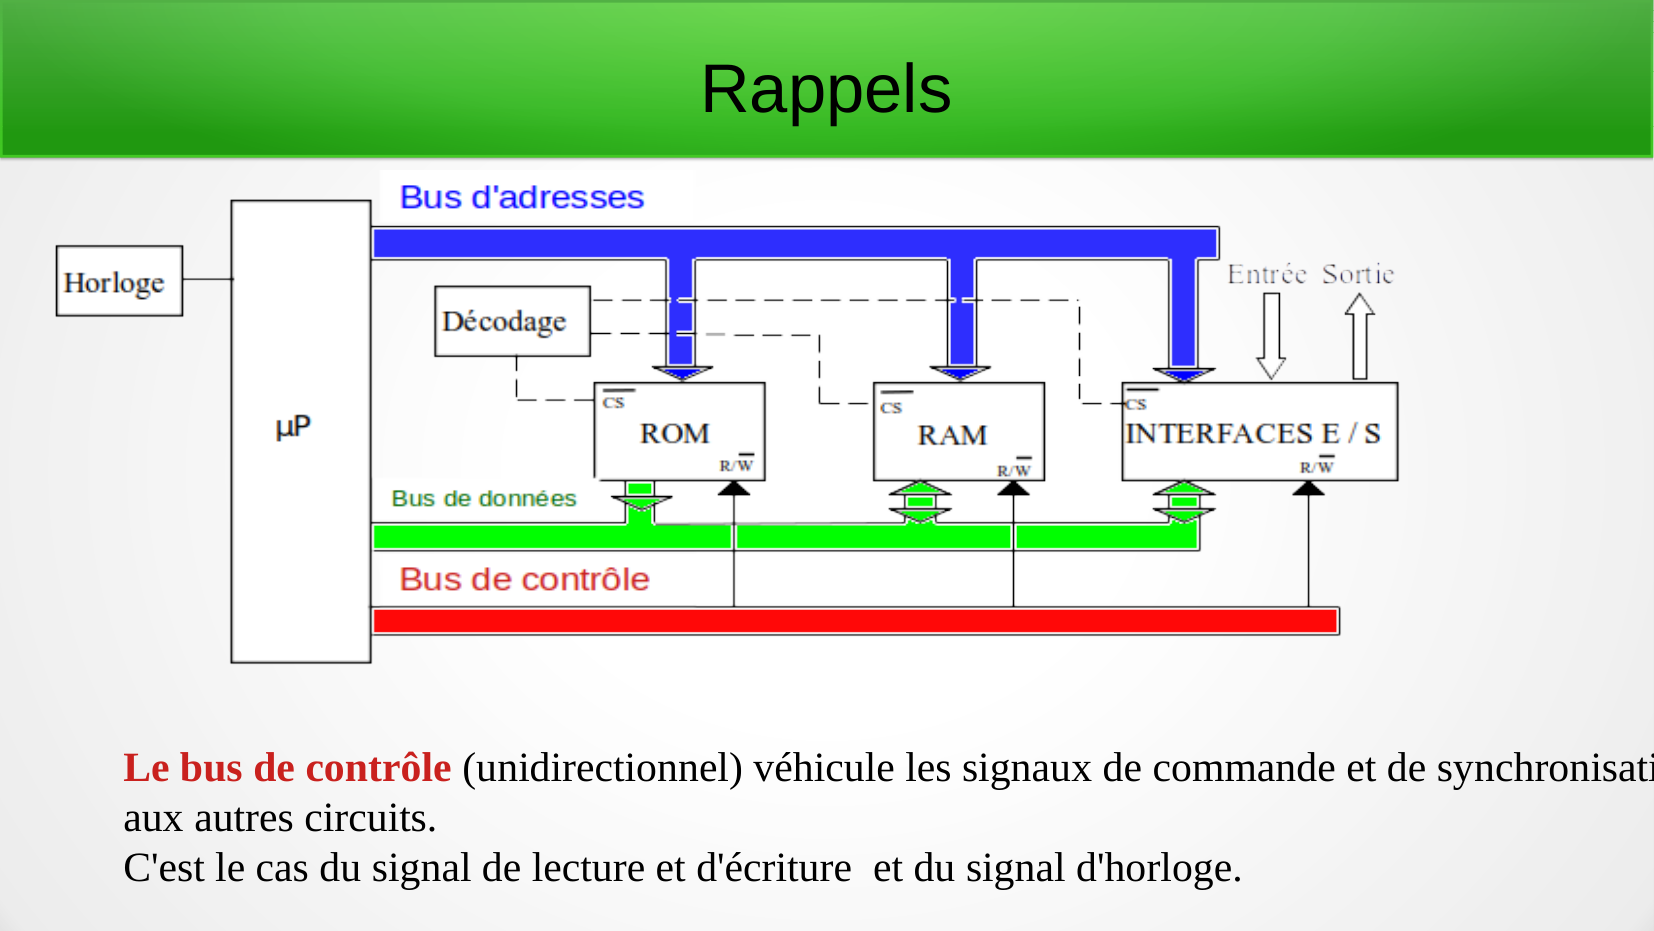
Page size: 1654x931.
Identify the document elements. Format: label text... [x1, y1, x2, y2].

title Rappels [82, 35, 1571, 142]
picture [54, 170, 1411, 666]
text_box Le bus de contrôle (unidirectionnel) véhicule les signaux de commande et de synchronisation aux autres circuits. C'est le cas du signal de lecture et d'écriture et du signal d'horloge. [108, 731, 1654, 897]
